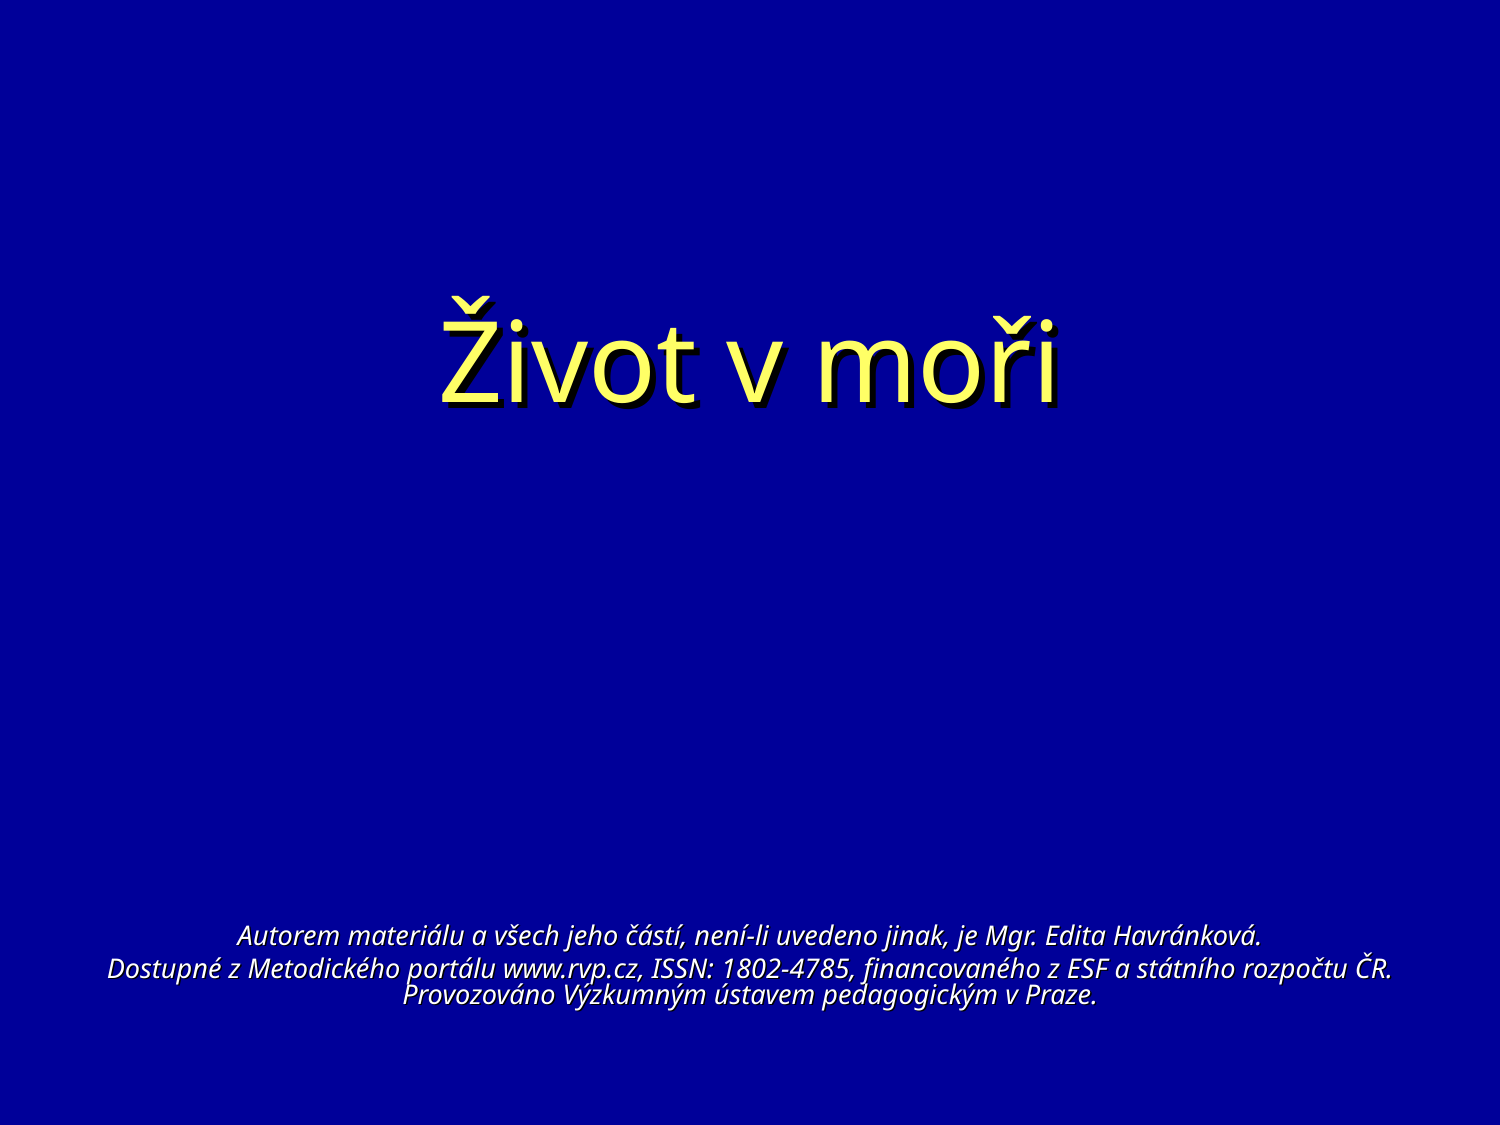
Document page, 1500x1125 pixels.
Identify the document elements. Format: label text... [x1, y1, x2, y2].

subtitle Autorem materiálu a všech jeho částí, není-li uvedeno jinak, je Mgr. Edita Havránková. Dostupné z Metodického portálu www.rvp.cz, ISSN: 1802-4785, financovaného z ESF a státního rozpočtu ČR. Provozováno Výzkumným ústavem pedagogickým v Praze. [53, 916, 1447, 1087]
title Život v moři [112, 282, 1388, 433]
